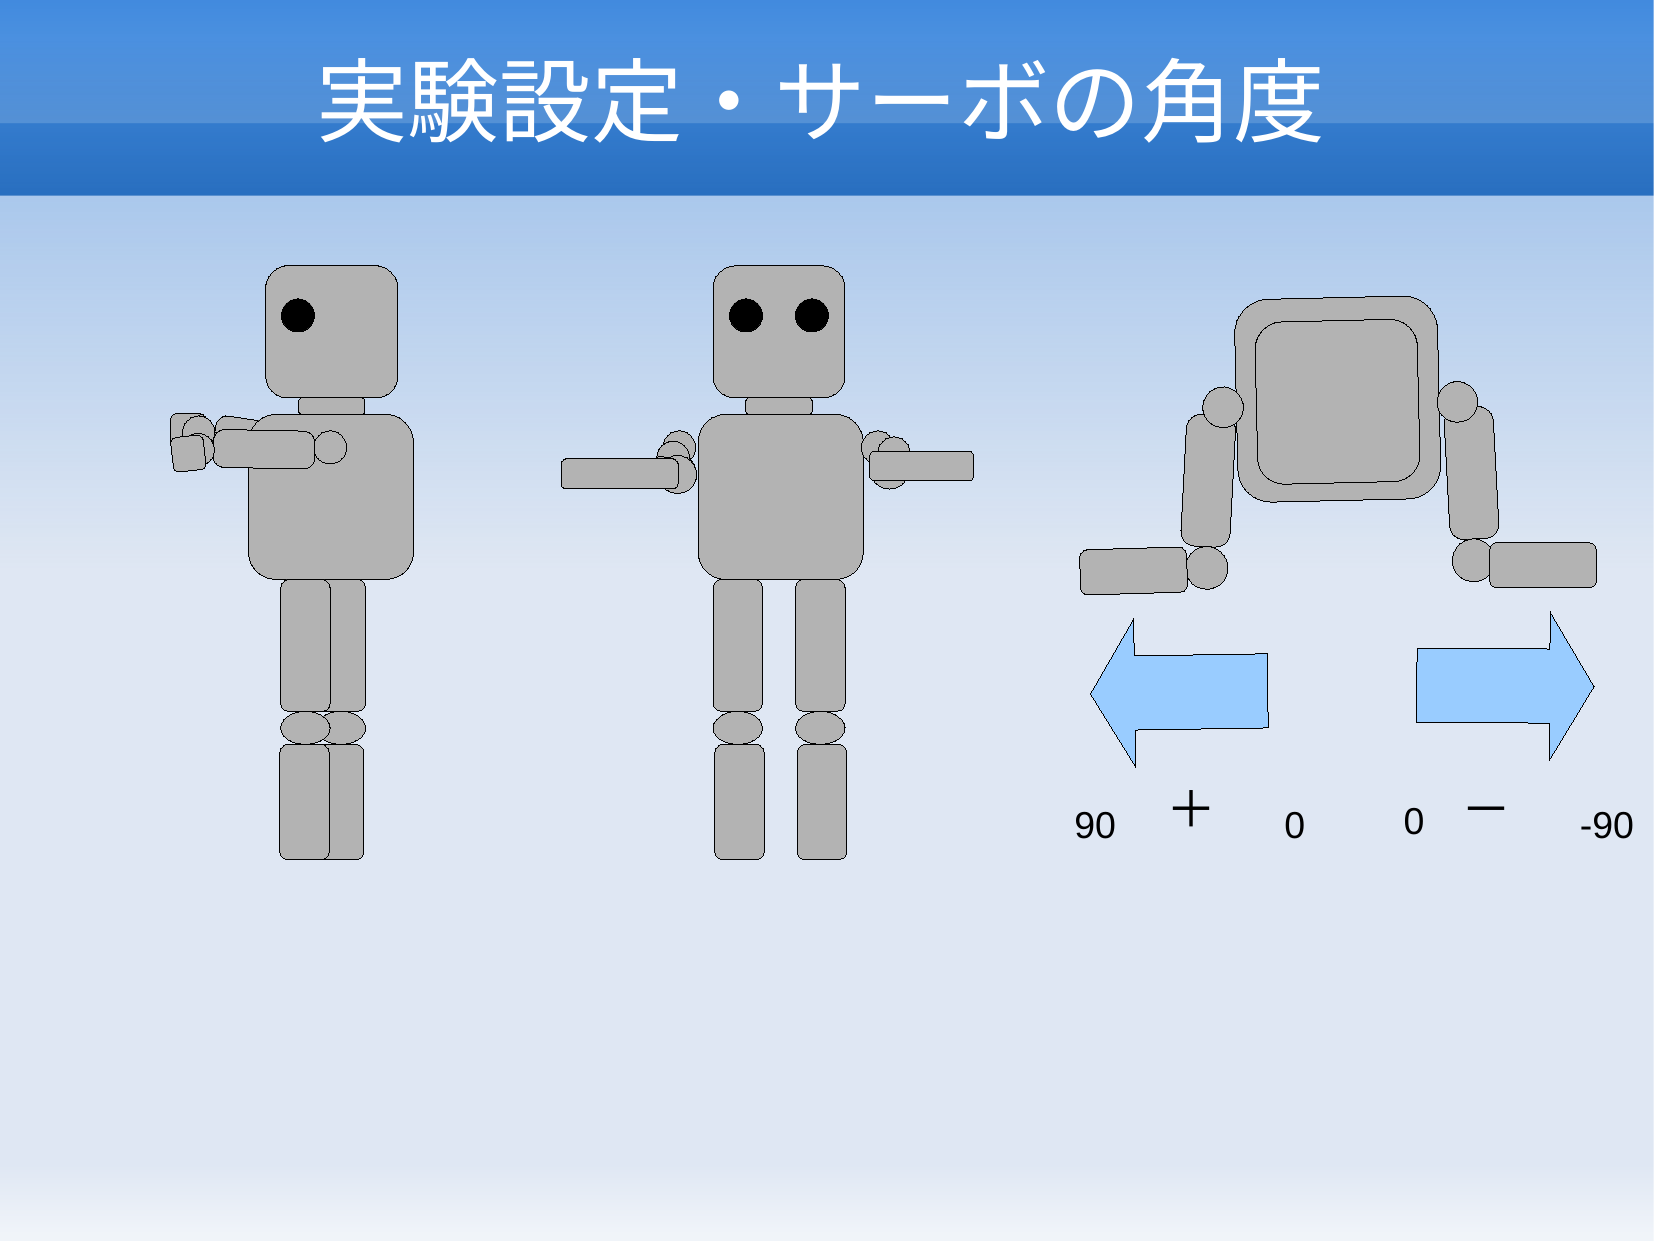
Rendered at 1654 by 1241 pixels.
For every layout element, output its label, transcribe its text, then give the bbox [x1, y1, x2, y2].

text_box － [1446, 761, 1527, 827]
text_box 0 [1388, 792, 1440, 850]
text_box [1090, 618, 1269, 768]
text_box [561, 430, 697, 494]
text_box -90 [1564, 797, 1649, 855]
picture [0, 0, 1654, 1241]
text_box ＋ [1151, 761, 1232, 827]
title 実験設定・サーボの角度 [76, 0, 1565, 208]
text_box [1079, 296, 1597, 595]
text_box [1416, 611, 1595, 761]
text_box [170, 265, 414, 860]
text_box 90 [1059, 797, 1131, 855]
text_box 0 [1269, 797, 1321, 855]
text_box [698, 265, 974, 860]
